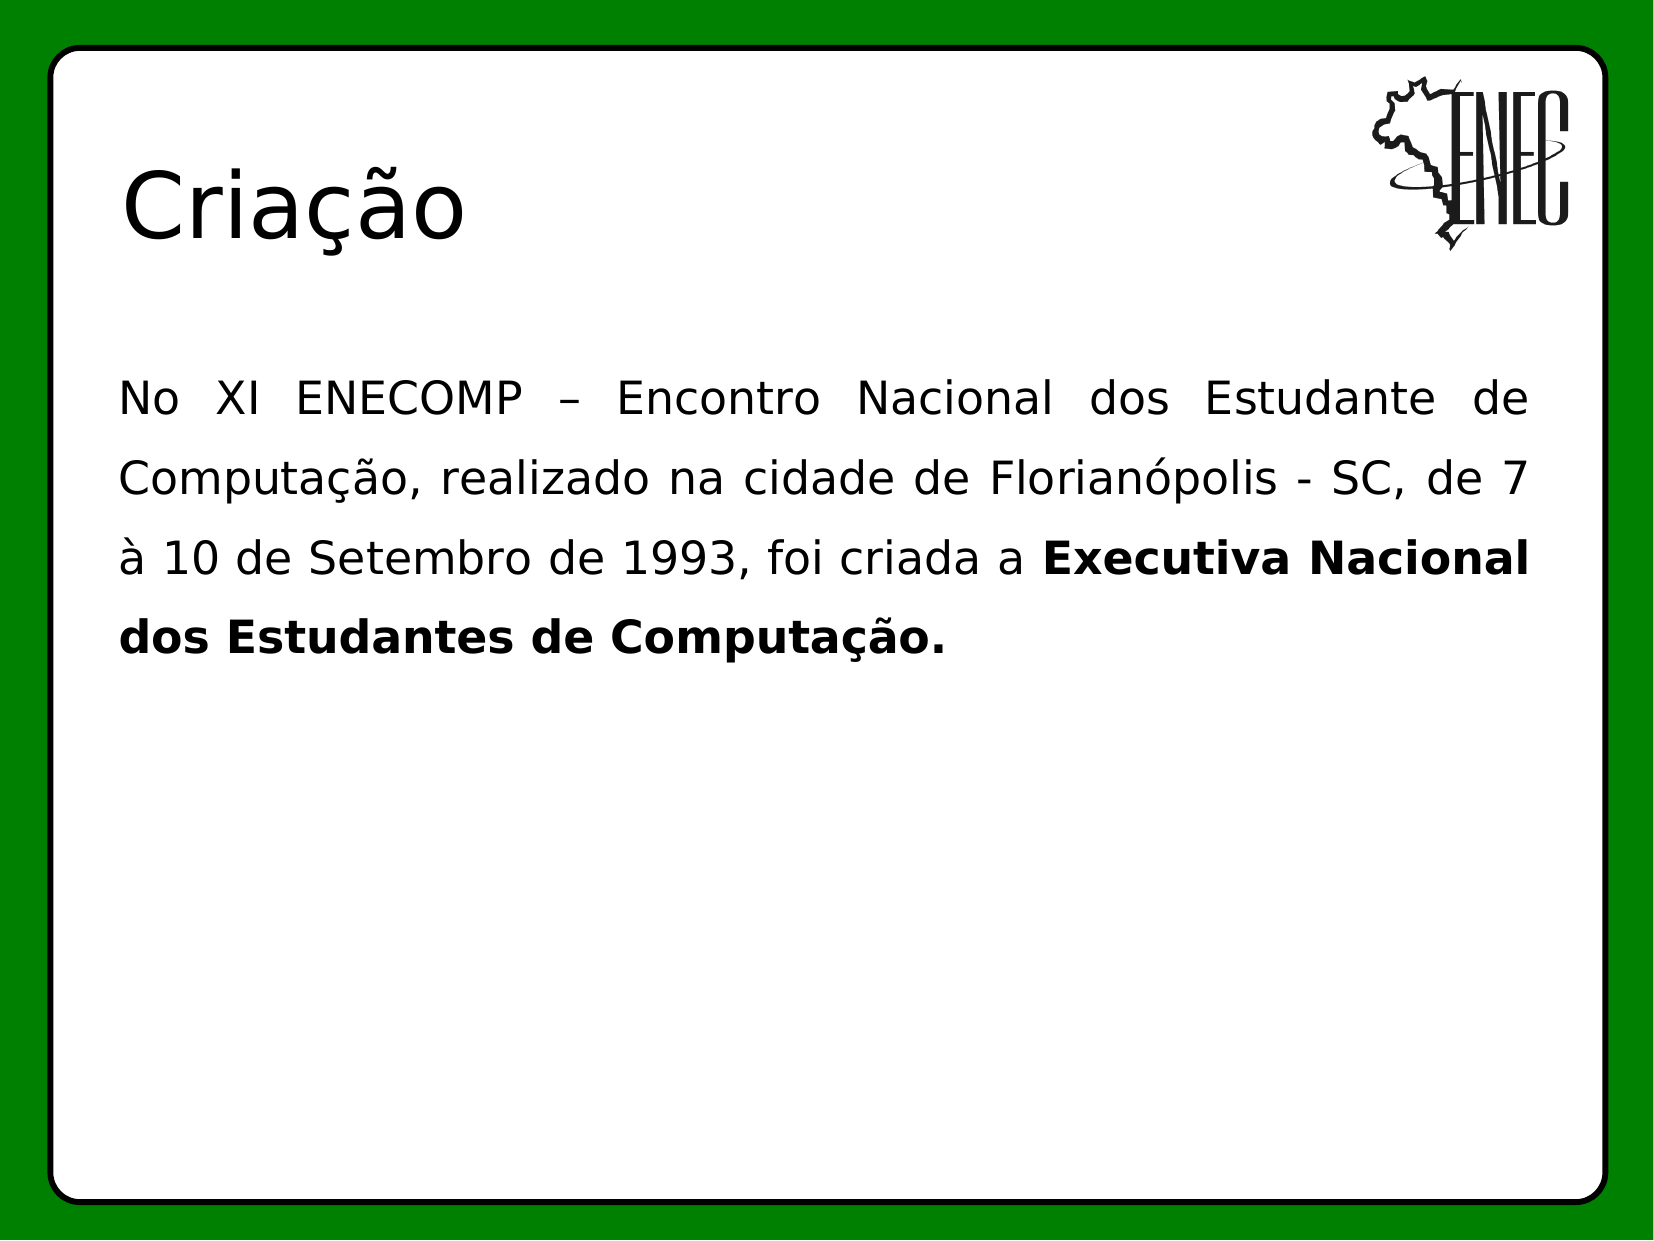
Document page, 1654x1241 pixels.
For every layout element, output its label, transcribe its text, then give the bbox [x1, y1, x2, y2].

title Criação [121, 102, 1242, 296]
list No XI ENECOMP – Encontro Nacional dos Estudante de Computação, realizado na cidade de Florianópolis - SC, de 7 à 10 de Setembro de 1993, foi criada a Executiva Nacional dos Estudantes de Computação. [118, 296, 1531, 1142]
picture [1367, 71, 1574, 273]
